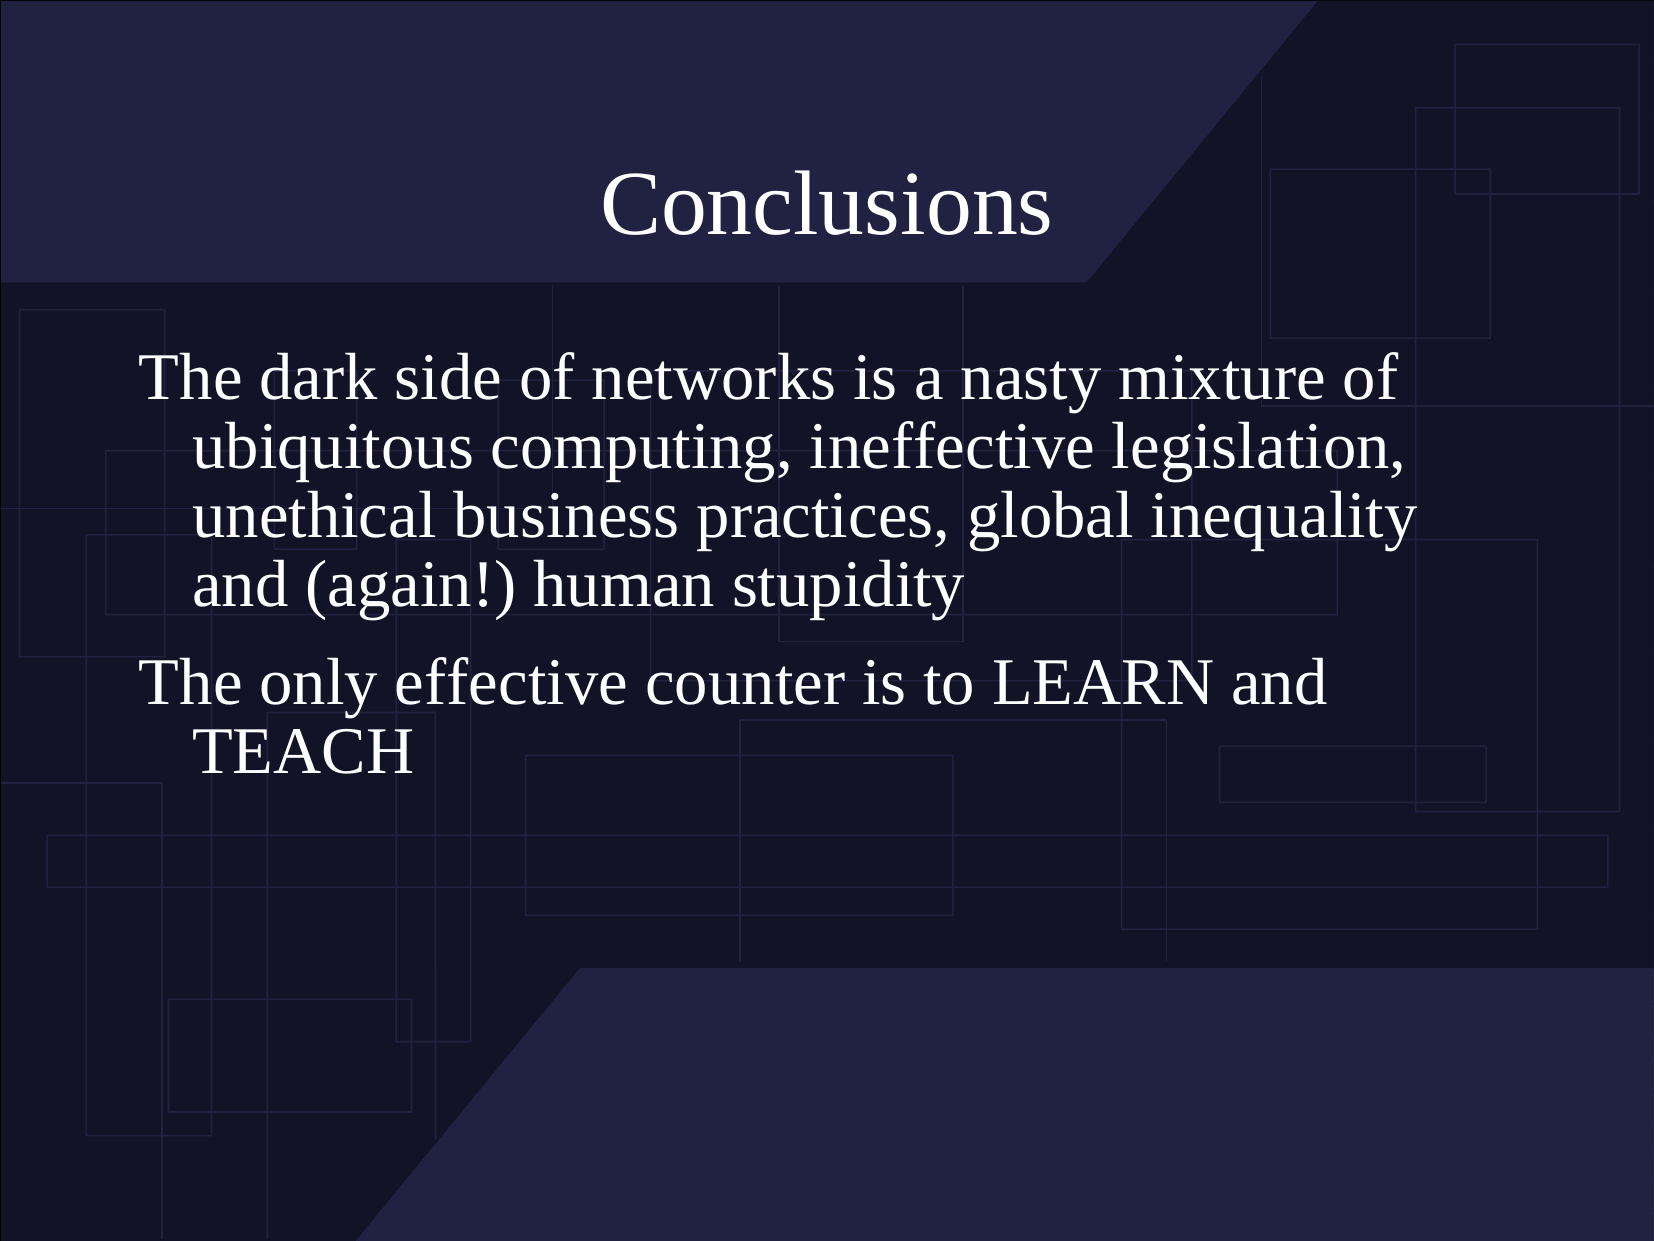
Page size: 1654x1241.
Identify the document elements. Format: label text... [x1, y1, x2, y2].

title Conclusions [121, 102, 1534, 310]
list The dark side of networks is a nasty mixture of ubiquitous computing, ineffective legislation, unethical business practices, global inequality and (again!) human stupidity The only effective counter is to LEARN and TEACH [121, 344, 1534, 1127]
